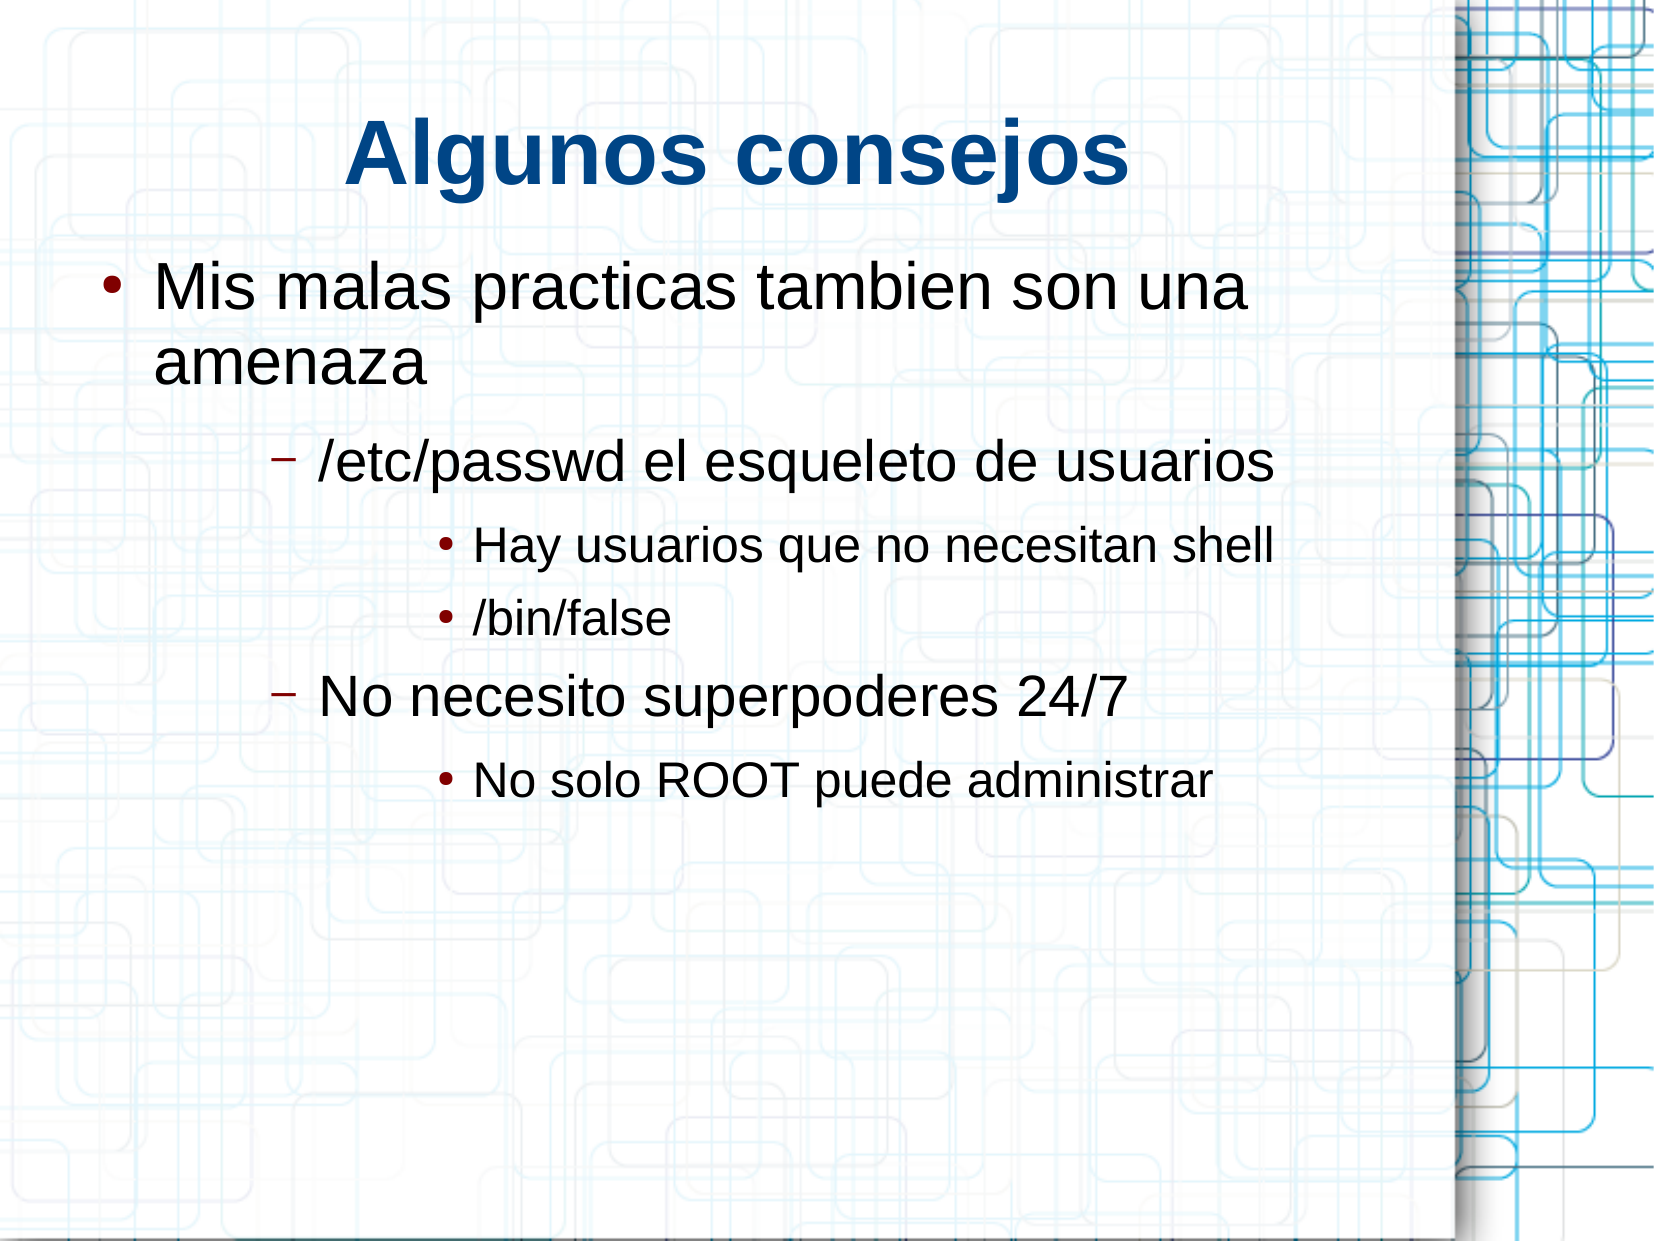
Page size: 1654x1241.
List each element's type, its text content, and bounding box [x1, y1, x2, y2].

title Algunos consejos [59, 56, 1418, 250]
picture [0, 0, 1654, 1241]
list Mis malas practicas tambien son una amenaza /etc/passwd el esqueleto de usuarios Hay usuarios que no necesitan shell /bin/false No necesito superpoderes 24/7 No solo ROOT puede administrar [82, 249, 1418, 1054]
